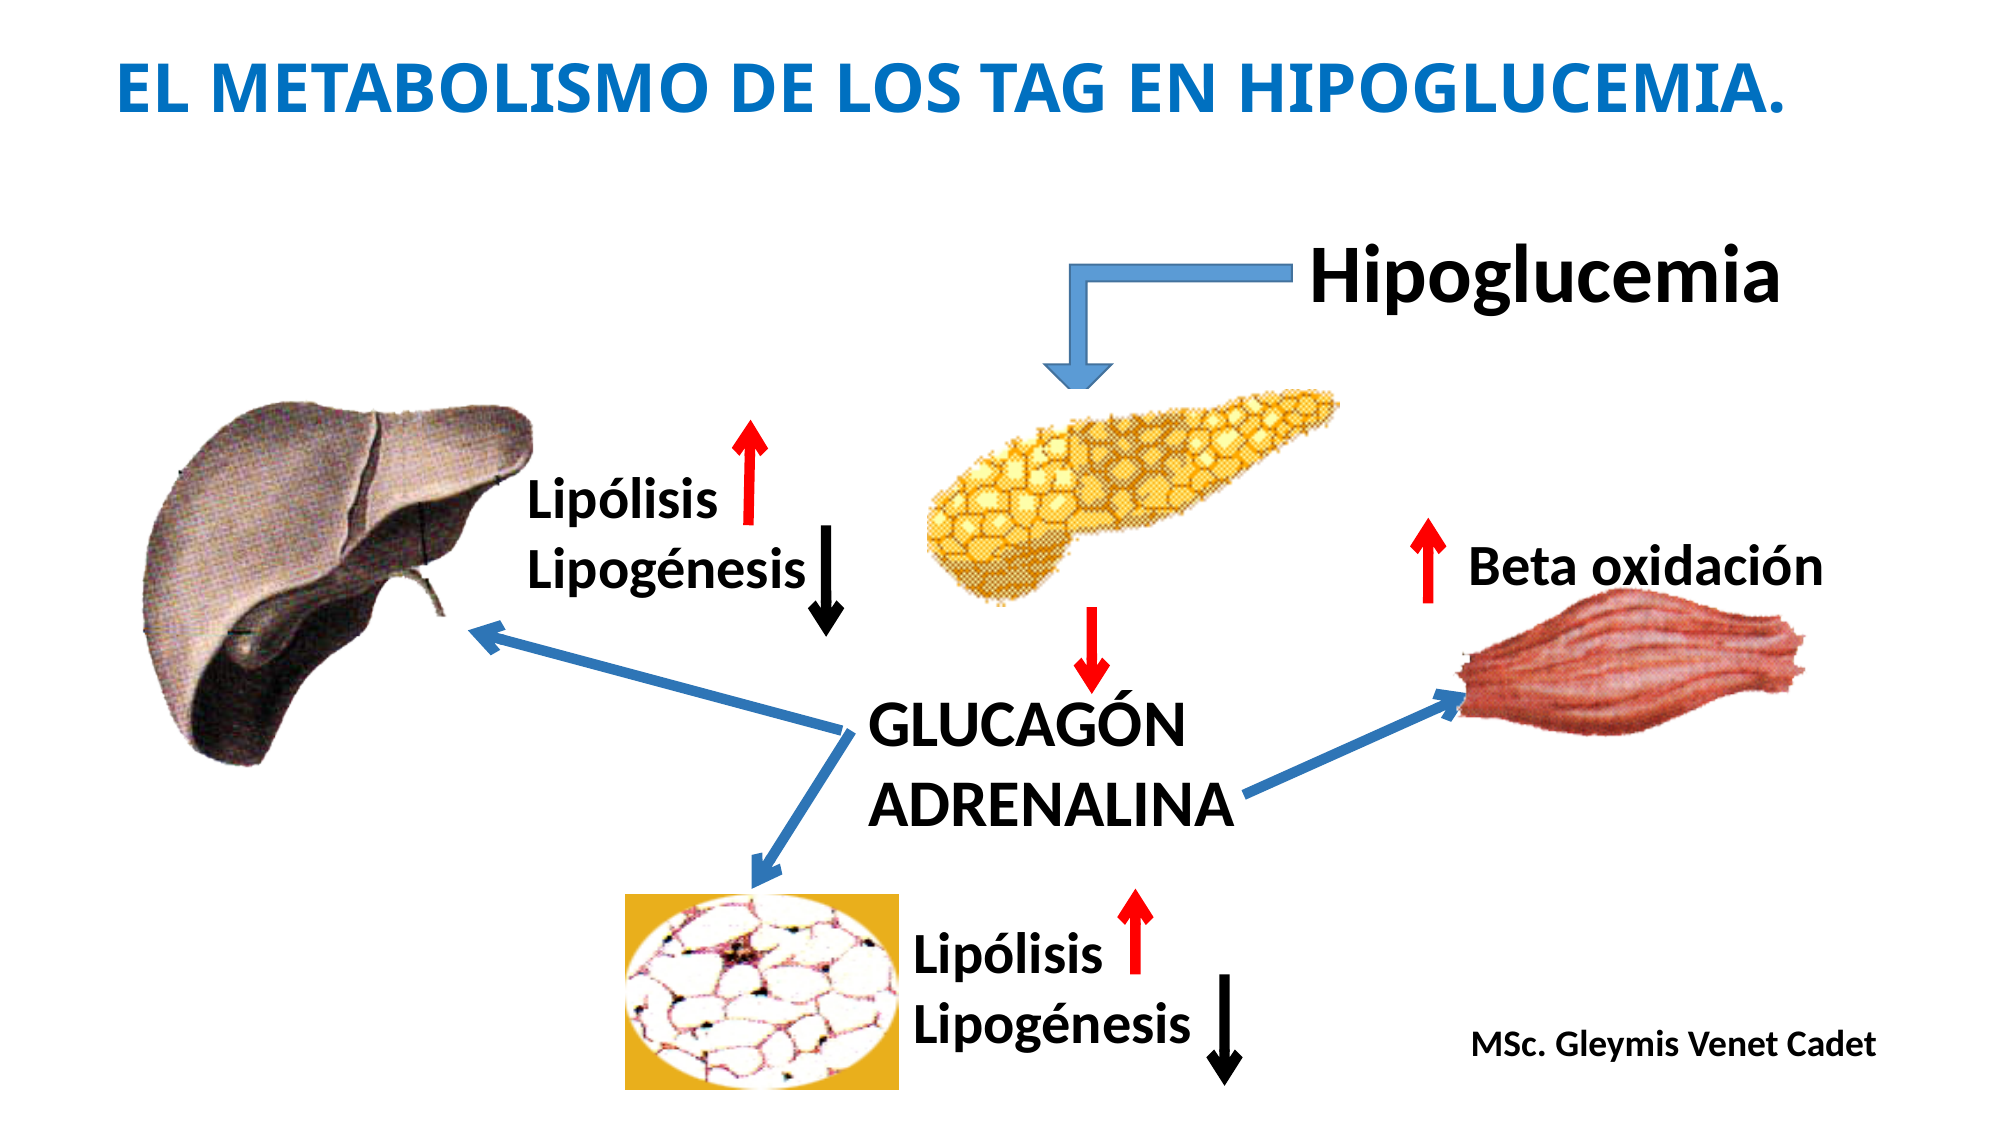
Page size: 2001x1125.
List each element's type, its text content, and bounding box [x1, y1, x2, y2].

text_box Beta oxidación [1453, 519, 1853, 605]
text_box GLUCAGÓN ADRENALINA [853, 672, 1251, 848]
text_box Lipólisis Lipogénesis [513, 383, 822, 609]
chart [1097, 390, 1342, 609]
picture [927, 389, 1340, 607]
picture [108, 357, 546, 775]
picture [625, 894, 899, 1090]
title EL METABOLISMO DE LOS TAG EN HIPOGLUCEMIA. [100, 44, 1808, 137]
text_box MSc. Gleymis Venet Cadet [1455, 1011, 1901, 1072]
text_box Lipólisis Lipogénesis [898, 907, 1425, 1063]
picture [1425, 578, 1821, 746]
text_box [1044, 264, 1292, 389]
text_box Hipoglucemia [1294, 212, 1817, 328]
